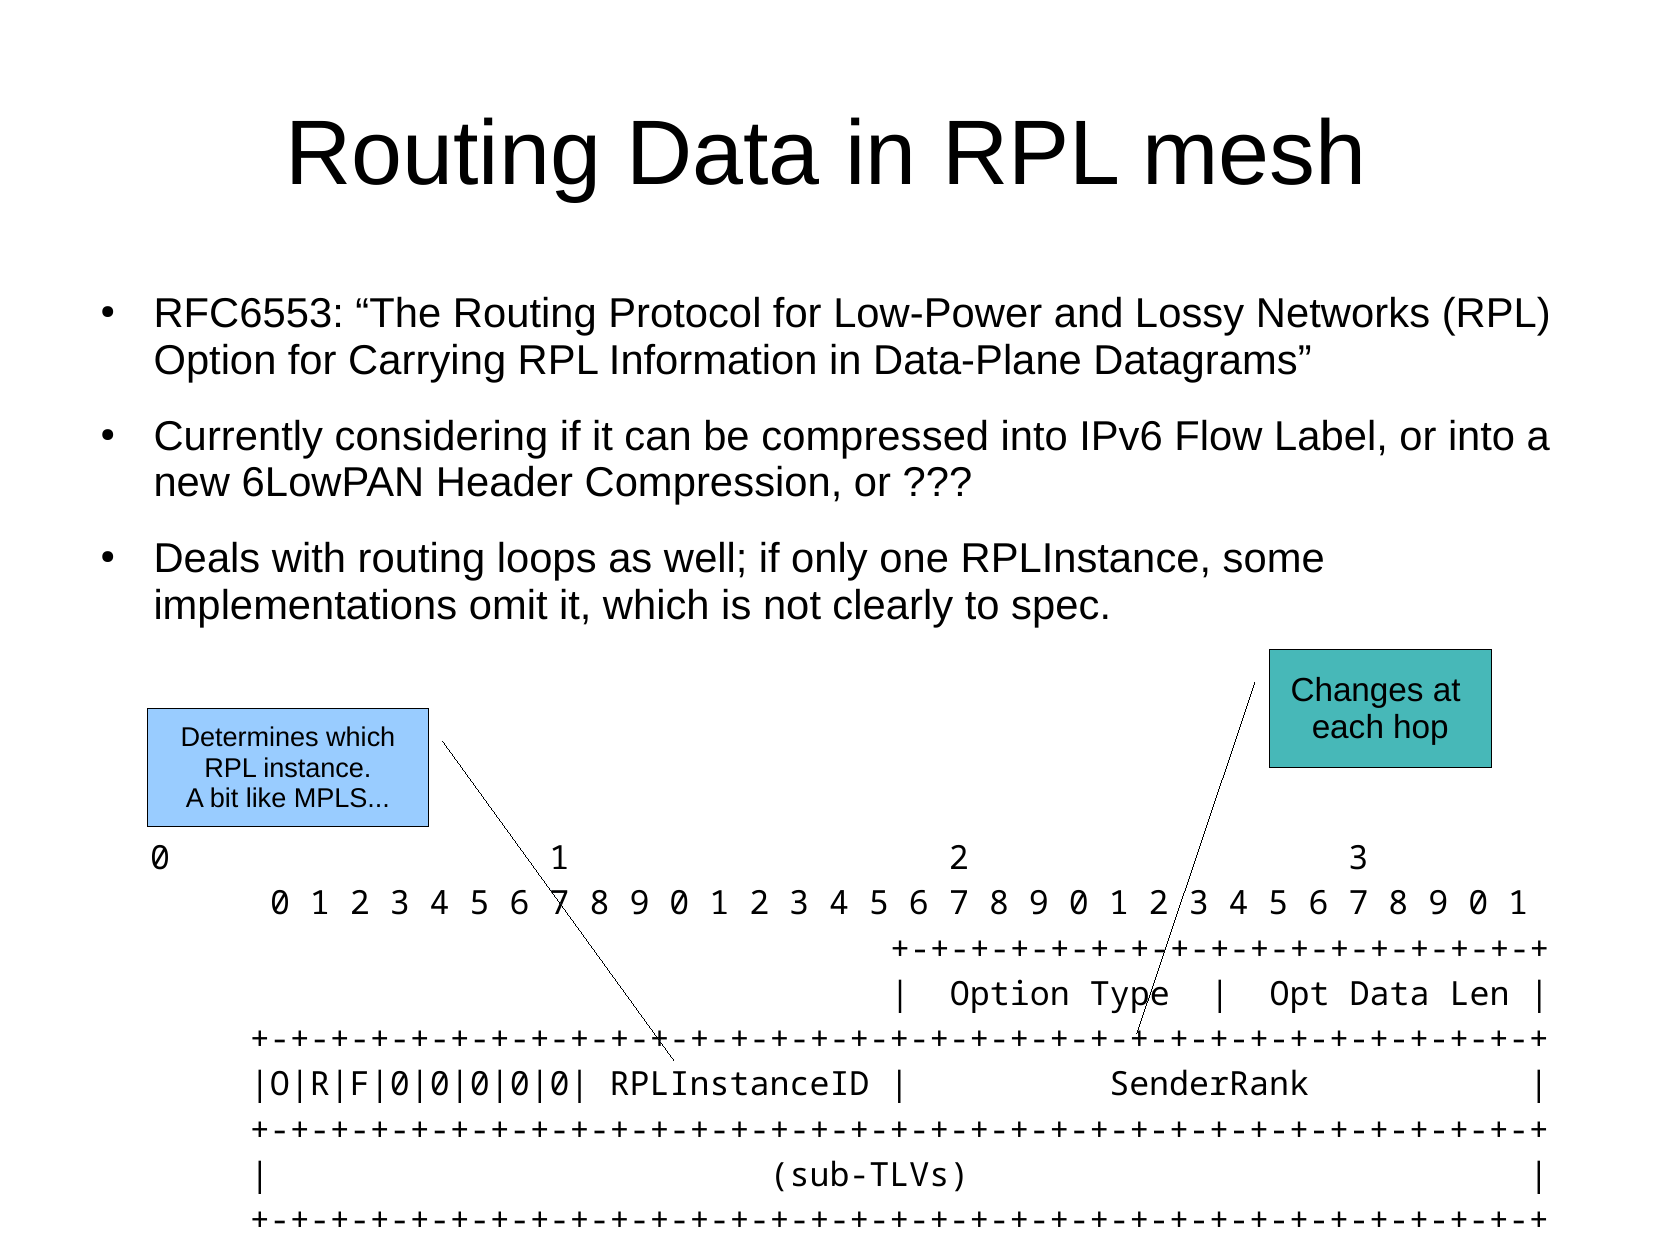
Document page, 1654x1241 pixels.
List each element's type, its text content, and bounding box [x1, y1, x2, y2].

text_box 0 1 2 3 0 1 2 3 4 5 6 7 8 9 0 1 2 3 4 5 6 7 8 9 0 1 2 3 4 5 6 7 8 9 0 1 +-+-+-+-+-+-+-+-+-+-+-+-+-+-+-+-+ | Option Type | Opt Data Len | +-+-+-+-+-+-+-+-+-+-+-+-+-+-+-+-+-+-+-+-+-+-+-+-+-+-+-+-+-+-+-+-+ |O|R|F|0|0|0|0|0| RPLInstanceID | SenderRank | +-+-+-+-+-+-+-+-+-+-+-+-+-+-+-+-+-+-+-+-+-+-+-+-+-+-+-+-+-+-+-+-+ | (sub-TLVs) | +-+-+-+-+-+-+-+-+-+-+-+-+-+-+-+-+-+-+-+-+-+-+-+-+-+-+-+-+-+-+-+-+ [135, 826, 1565, 1191]
list RFC6553: “The Routing Protocol for Low-Power and Lossy Networks (RPL) Option for Carrying RPL Information in Data-Plane Datagrams” Currently considering if it can be compressed into IPv6 Flow Label, or into a new 6LowPAN Header Compression, or ??? Deals with routing loops as well; if only one RPLInstance, some implementations omit it, which is not clearly to spec. [82, 290, 1571, 1010]
title Routing Data in RPL mesh [82, 49, 1571, 257]
text_box Determines which RPL instance. A bit like MPLS... [148, 709, 428, 827]
text_box Changes at each hop [1270, 650, 1491, 768]
